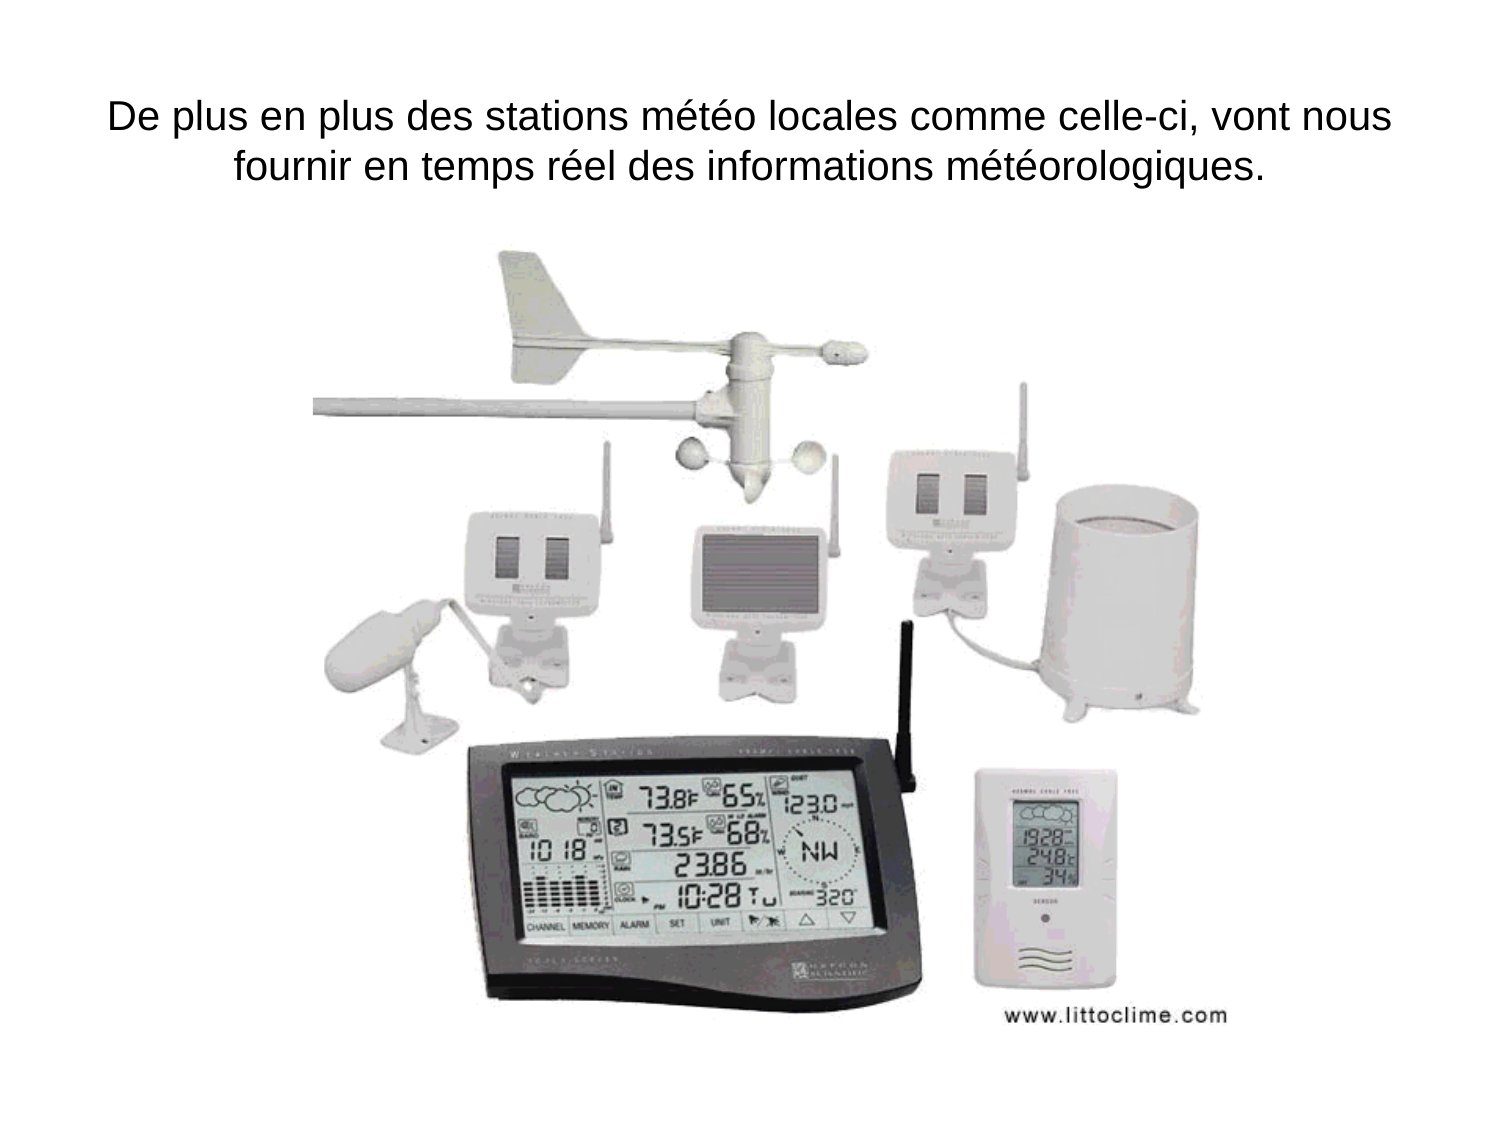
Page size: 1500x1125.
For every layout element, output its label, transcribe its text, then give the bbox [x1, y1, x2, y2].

text_box [312, 243, 1231, 1027]
title De plus en plus des stations météo locales comme celle-ci, vont nous fournir en temps réel des informations météorologiques. [75, 45, 1426, 233]
